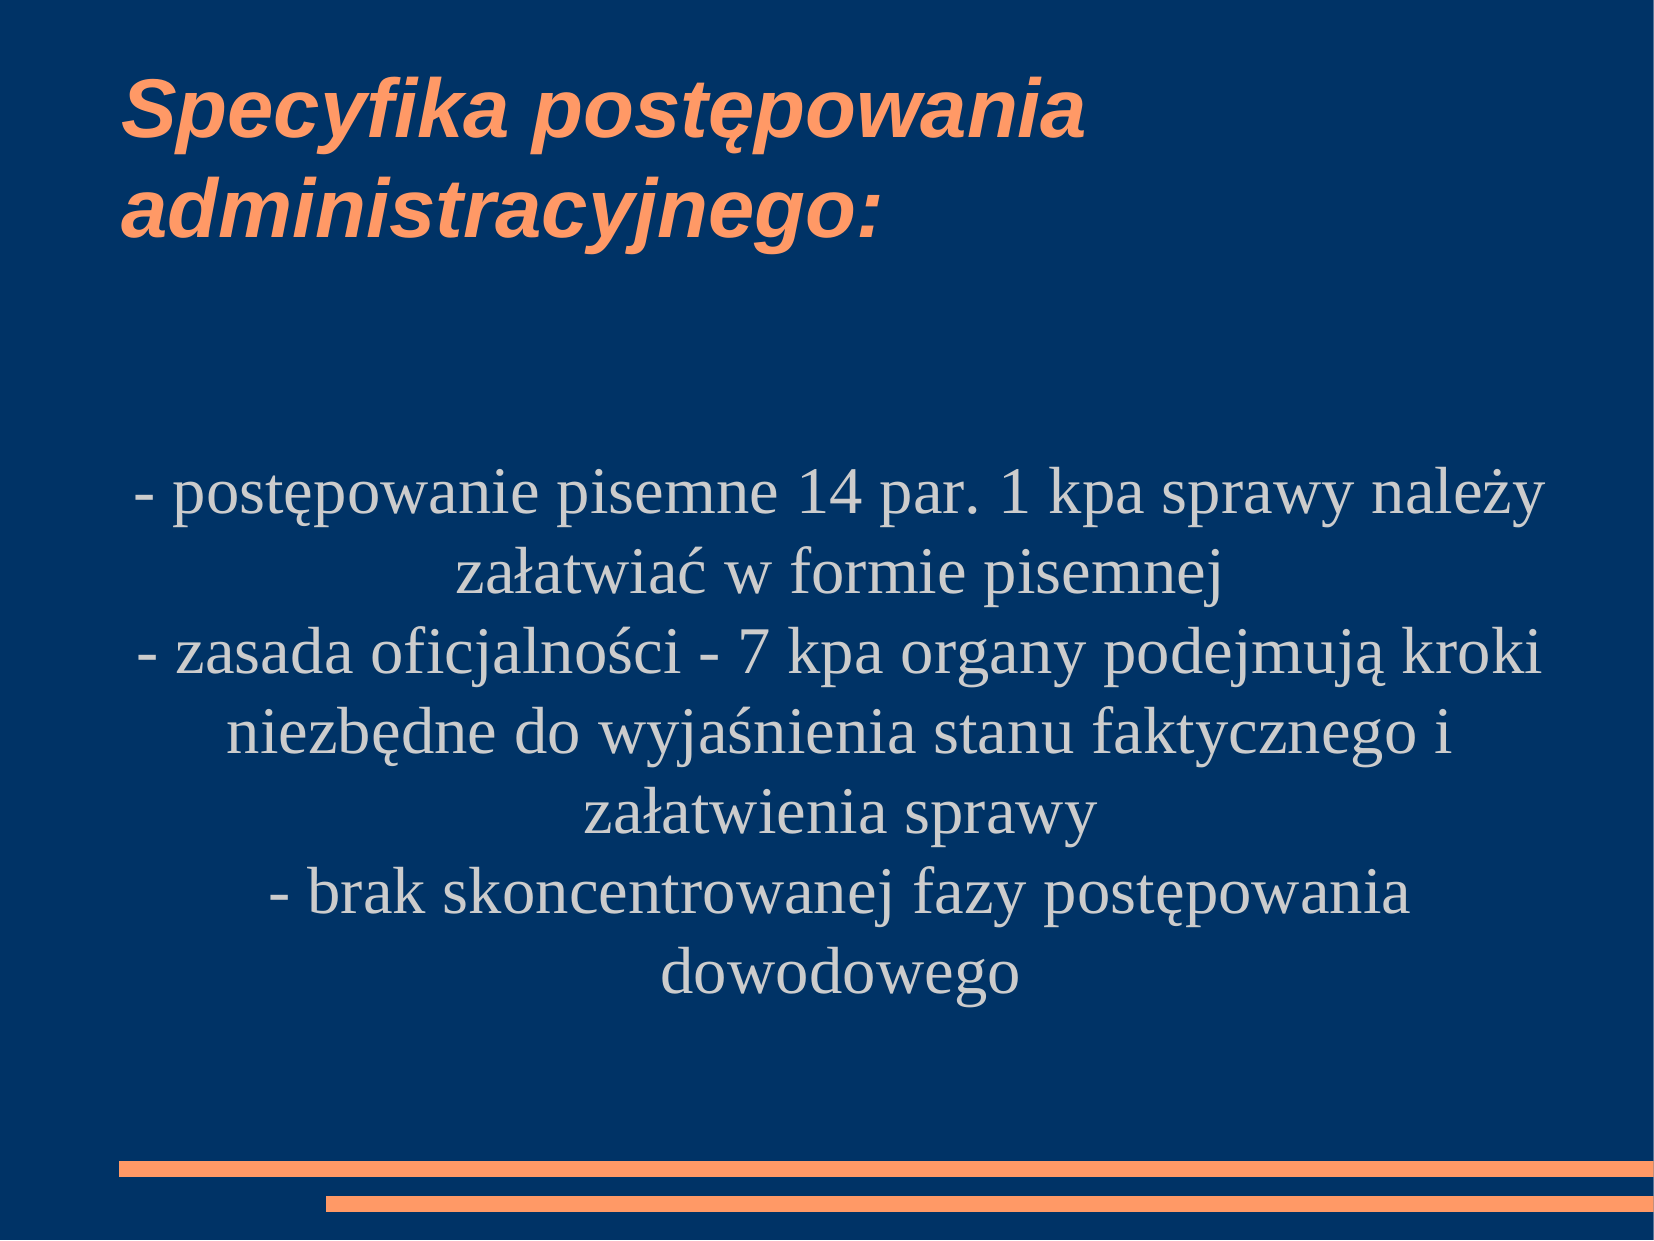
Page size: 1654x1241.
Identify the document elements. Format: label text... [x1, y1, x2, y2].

subtitle - postępowanie pisemne 14 par. 1 kpa sprawy należy załatwiać w formie pisemnej - zasada oficjalności - 7 kpa organy podejmują kroki niezbędne do wyjaśnienia stanu faktycznego i załatwienia sprawy - brak skoncentrowanej fazy postępowania dowodowego [121, 329, 1561, 1125]
title Specyfika postępowania administracyjnego: [121, 53, 1534, 247]
